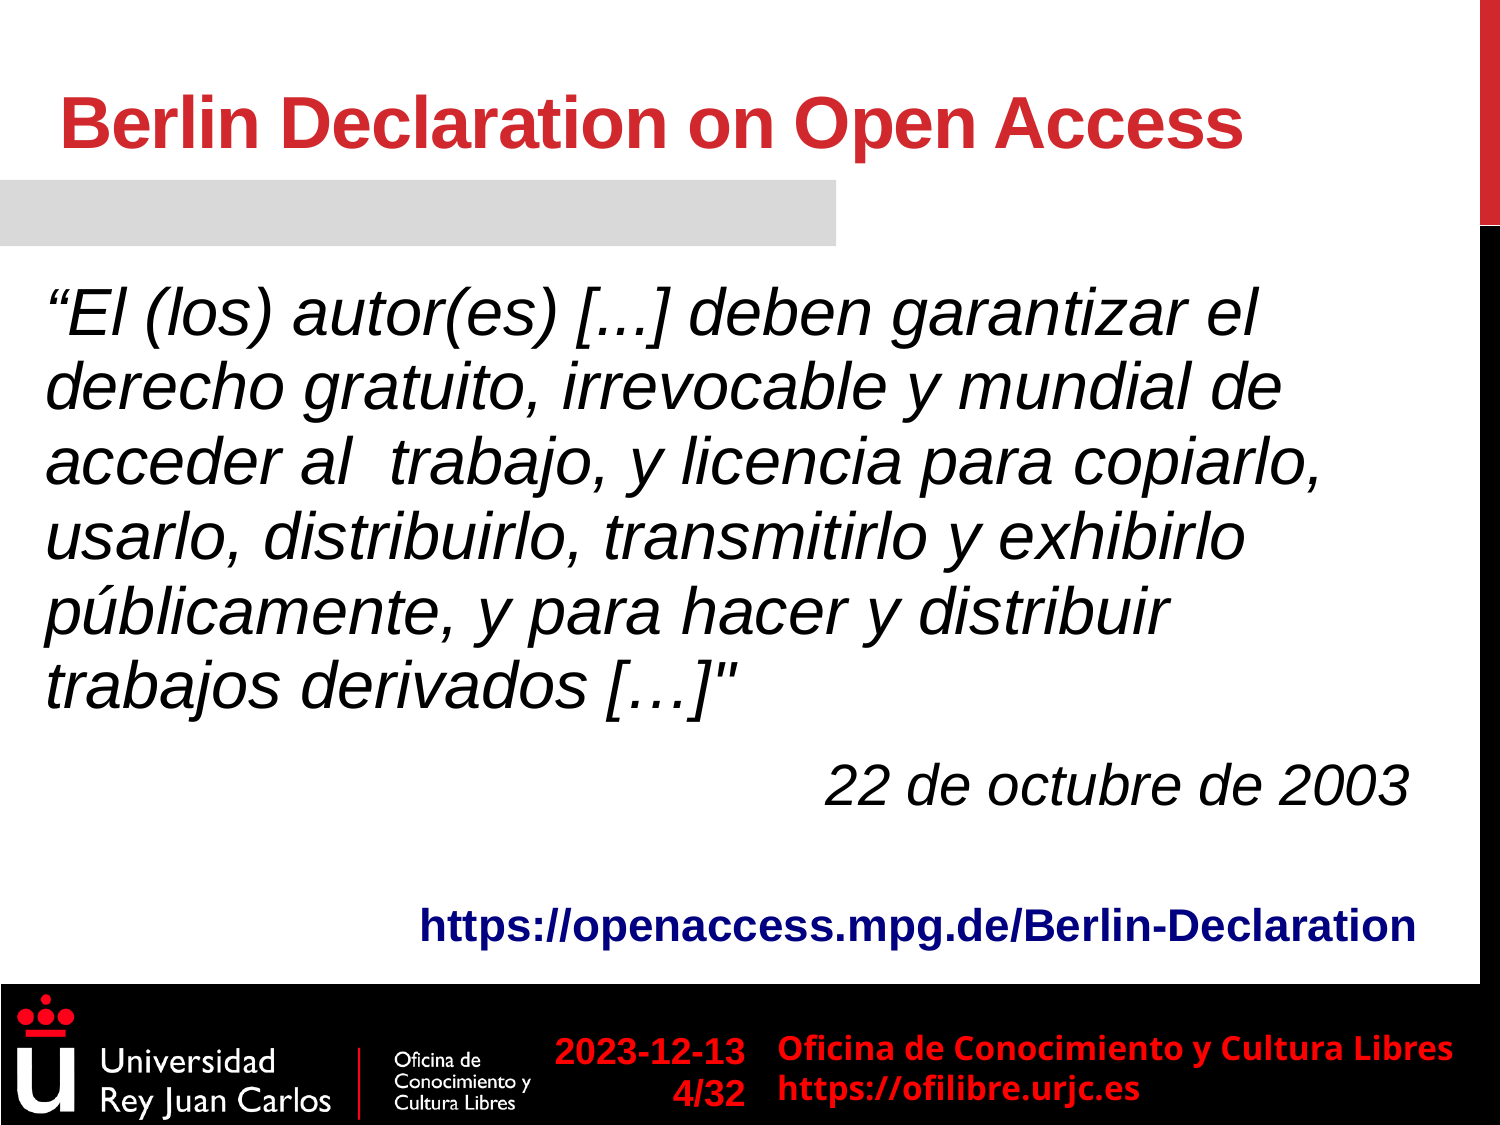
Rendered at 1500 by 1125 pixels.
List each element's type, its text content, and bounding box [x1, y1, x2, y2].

text_box “El (los) autor(es) [...] deben garantizar el derecho gratuito, irrevocable y mundial de acceder al trabajo, y licencia para copiarlo, usarlo, distribuirlo, transmitirlo y exhibirlo públicamente, y para hacer y distribuir trabajos derivados […]'' 22 de octubre de 2003 [30, 267, 1426, 826]
text_box Berlin Declaration on Open Access [0, 24, 1326, 172]
title [75, 7, 1425, 196]
text_box https://openaccess.mpg.de/Berlin-Declaration [405, 892, 1441, 961]
picture [17, 994, 531, 1120]
